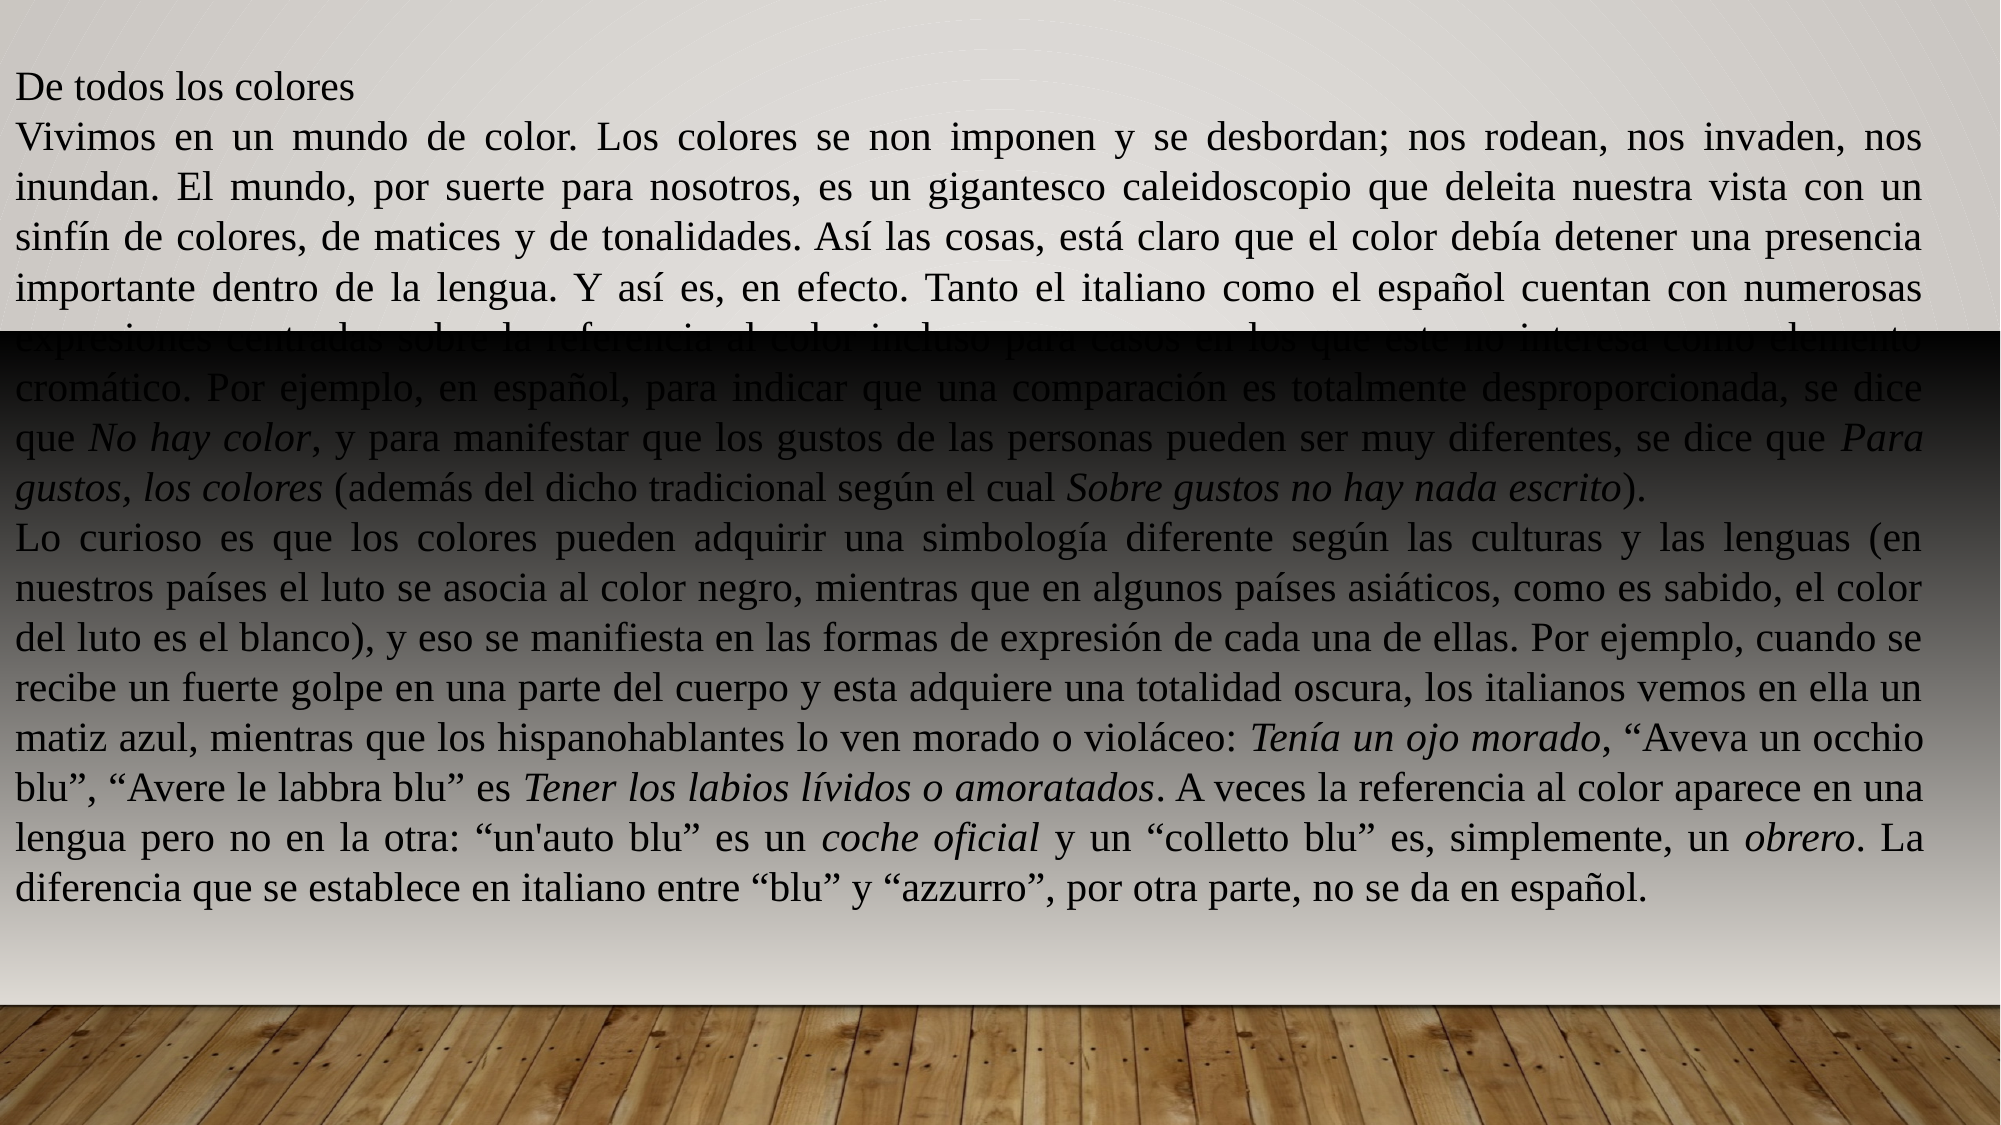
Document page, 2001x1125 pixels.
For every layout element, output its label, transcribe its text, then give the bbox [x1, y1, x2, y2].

text_box De todos los colores Vivimos en un mundo de color. Los colores se non imponen y se desbordan; nos rodean, nos invaden, nos inundan. El mundo, por suerte para nosotros, es un gigantesco caleidoscopio que deleita nuestra vista con un sinfín de colores, de matices y de tonalidades. Así las cosas, está claro que el color debía detener una presencia importante dentro de la lengua. Y así es, en efecto. Tanto el italiano como el español cuentan con numerosas expresiones centradas sobre la referencia al color incluso para casos en los que este no interesa como elemento cromático. Por ejemplo, en español, para indicar que una comparación es totalmente desproporcionada, se dice que No hay color, y para manifestar que los gustos de las personas pueden ser muy diferentes, se dice que Para gustos, los colores (además del dicho tradicional según el cual Sobre gustos no hay nada escrito). Lo curioso es que los colores pueden adquirir una simbología diferente según las culturas y las lenguas (en nuestros países el luto se asocia al color negro, mientras que en algunos países asiáticos, como es sabido, el color del luto es el blanco), y eso se manifiesta en las formas de expresión de cada una de ellas. Por ejemplo, cuando se recibe un fuerte golpe en una parte del cuerpo y esta adquiere una totalidad oscura, los italianos vemos en ella un matiz azul, mientras que los hispanohablantes lo ven morado o violáceo: Tenía un ojo morado, “Aveva un occhio blu”, “Avere le labbra blu” es Tener los labios lívidos o amoratados. A veces la referencia al color aparece en una lengua pero no en la otra: “un'auto blu” es un coche oficial y un “colletto blu” es, simplemente, un obrero. La diferencia que se establece en italiano entre “blu” y “azzurro”, por otra parte, no se da en español. [0, 0, 1947, 927]
